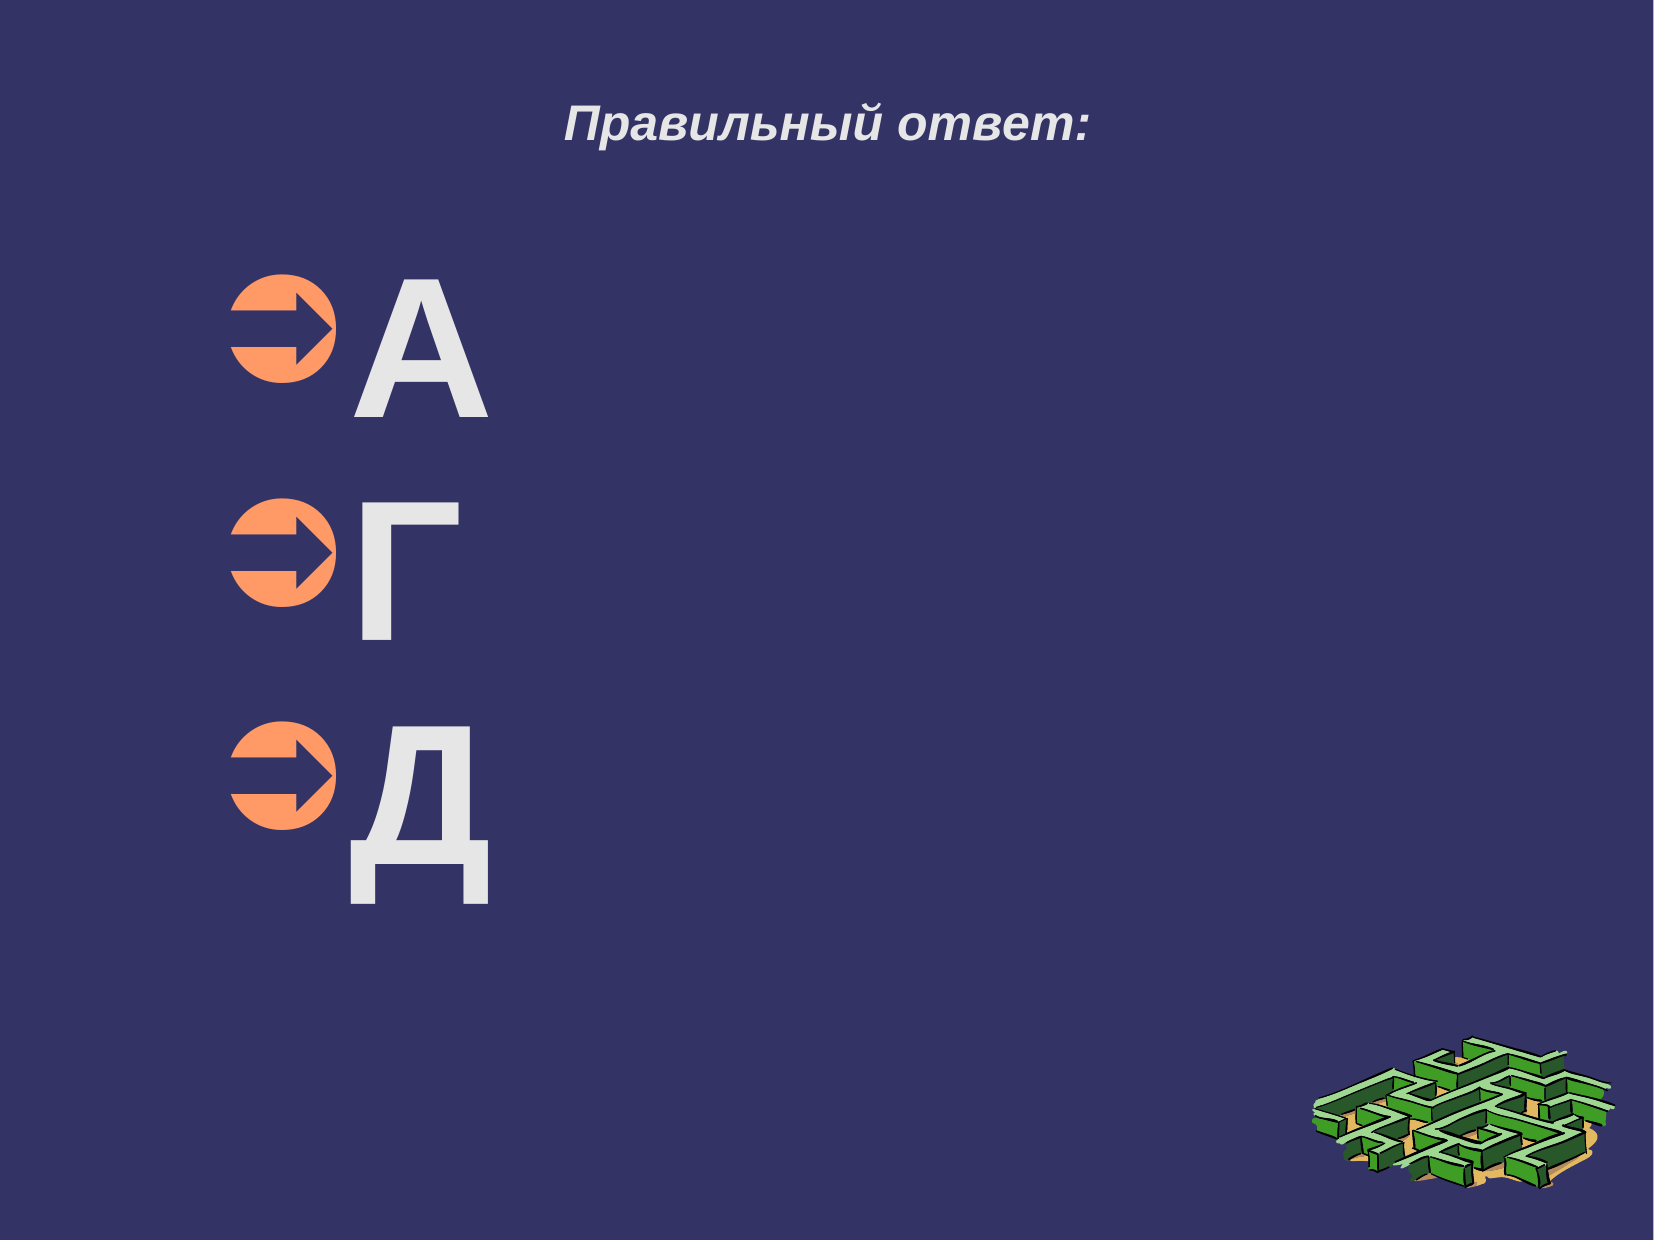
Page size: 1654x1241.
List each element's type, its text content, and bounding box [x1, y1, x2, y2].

title Правильный ответ: [121, 19, 1534, 227]
list А Г Д [203, 236, 1595, 1187]
